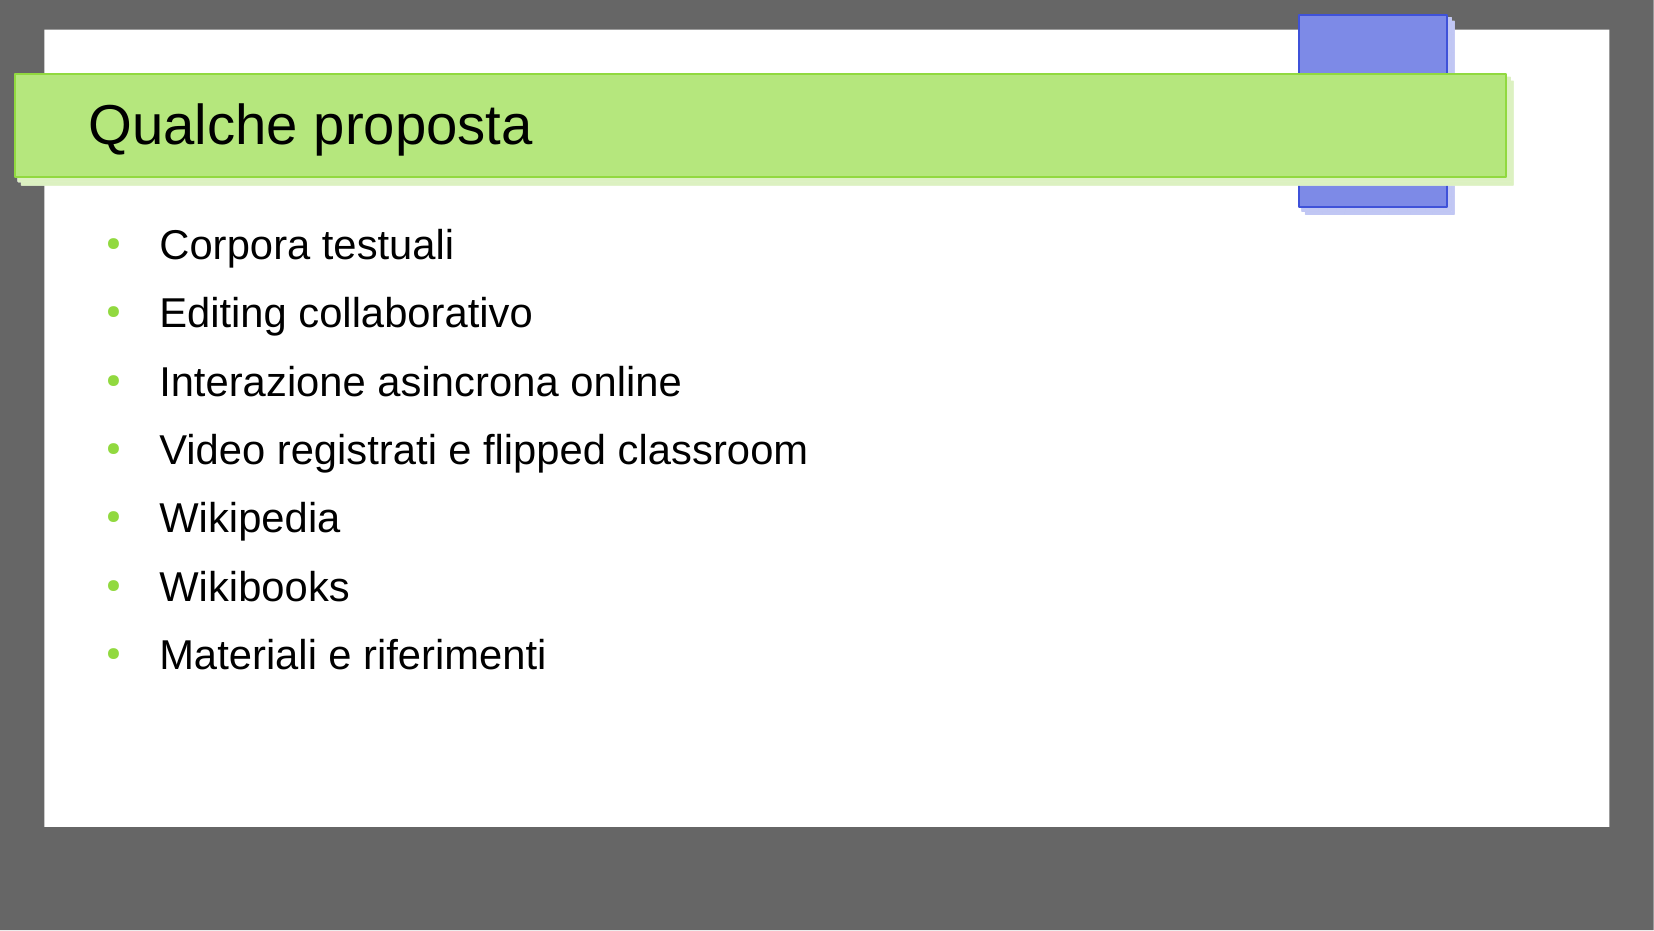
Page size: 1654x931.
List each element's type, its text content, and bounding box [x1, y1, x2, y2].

list Corpora testuali Editing collaborativo Interazione asincrona online Video registrati e flipped classroom Wikipedia Wikibooks Materiali e riferimenti [88, 221, 1565, 813]
title Qualche proposta [88, 73, 1506, 178]
